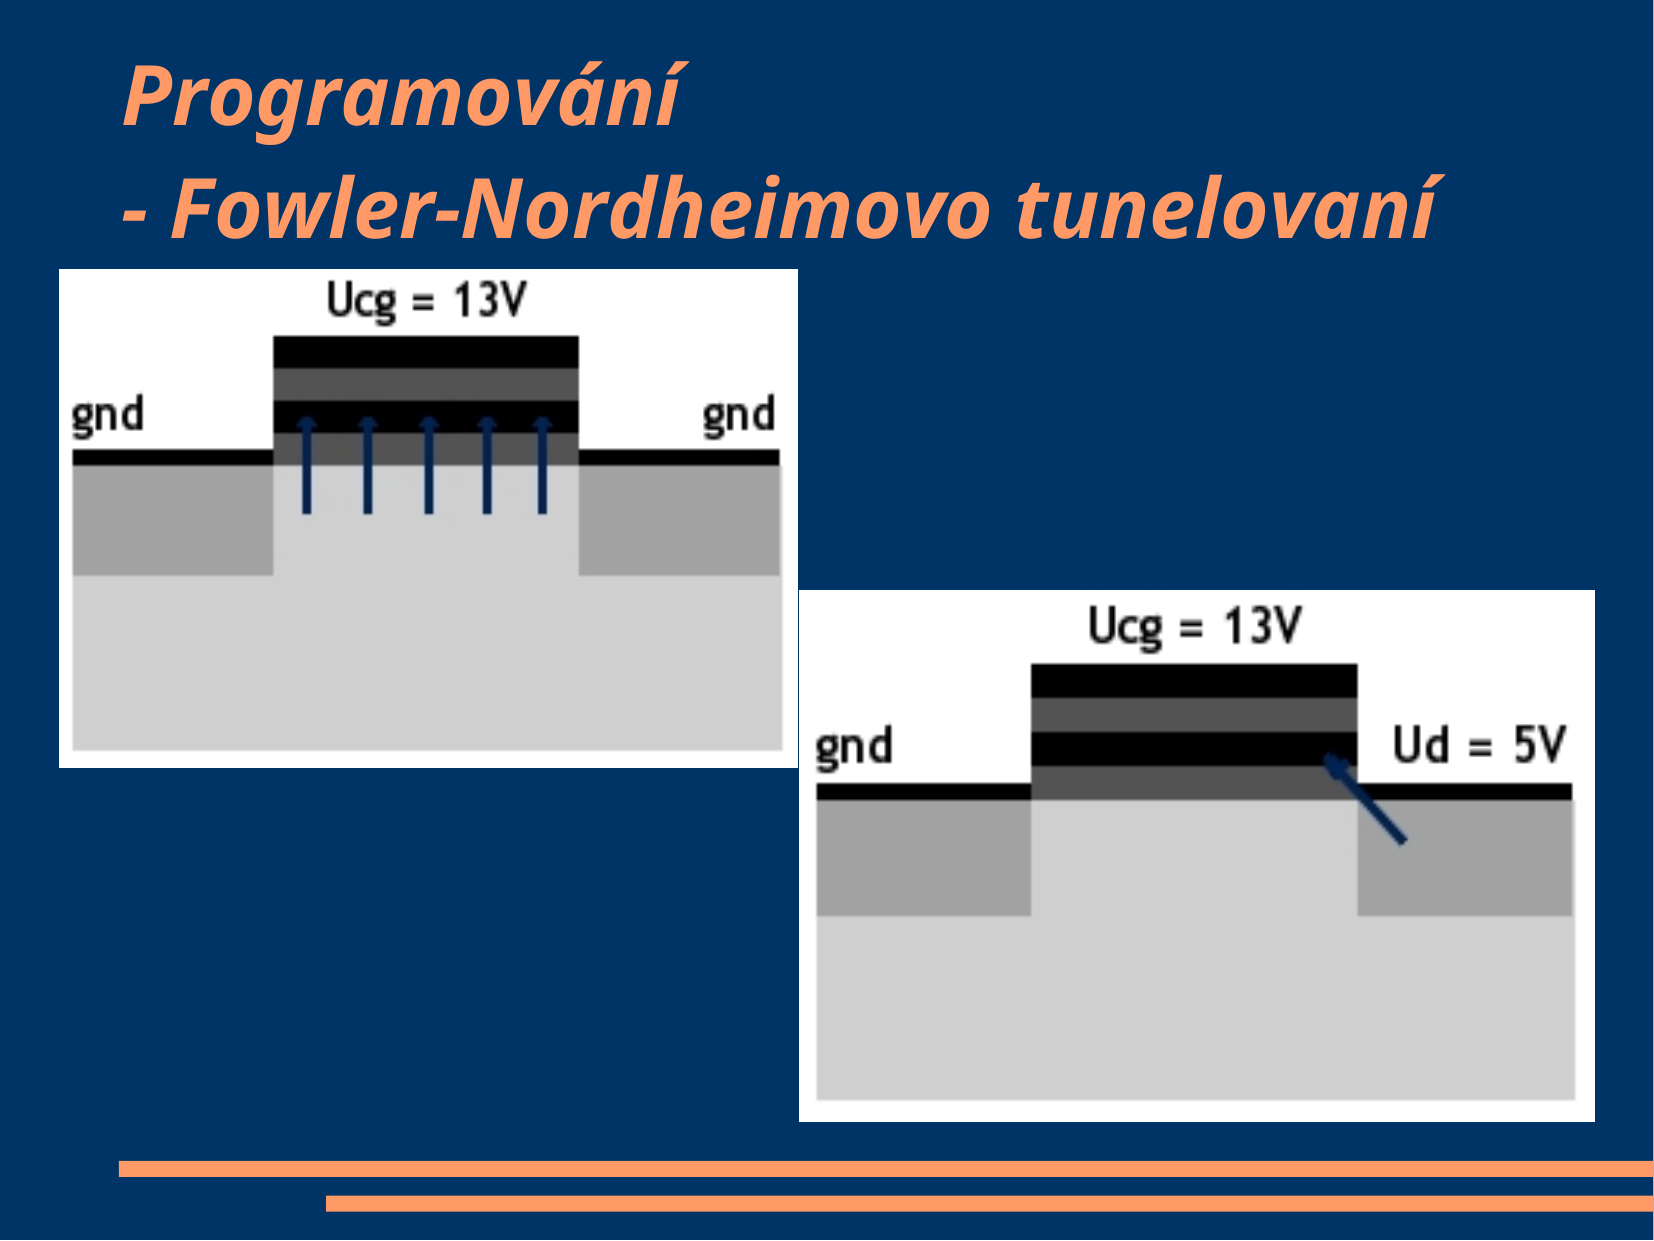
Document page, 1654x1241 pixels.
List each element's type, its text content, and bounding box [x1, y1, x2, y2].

picture [799, 590, 1595, 1123]
picture [59, 269, 798, 768]
title Programování - Fowler-Nordheimovo tunelovaní [121, 46, 1534, 254]
